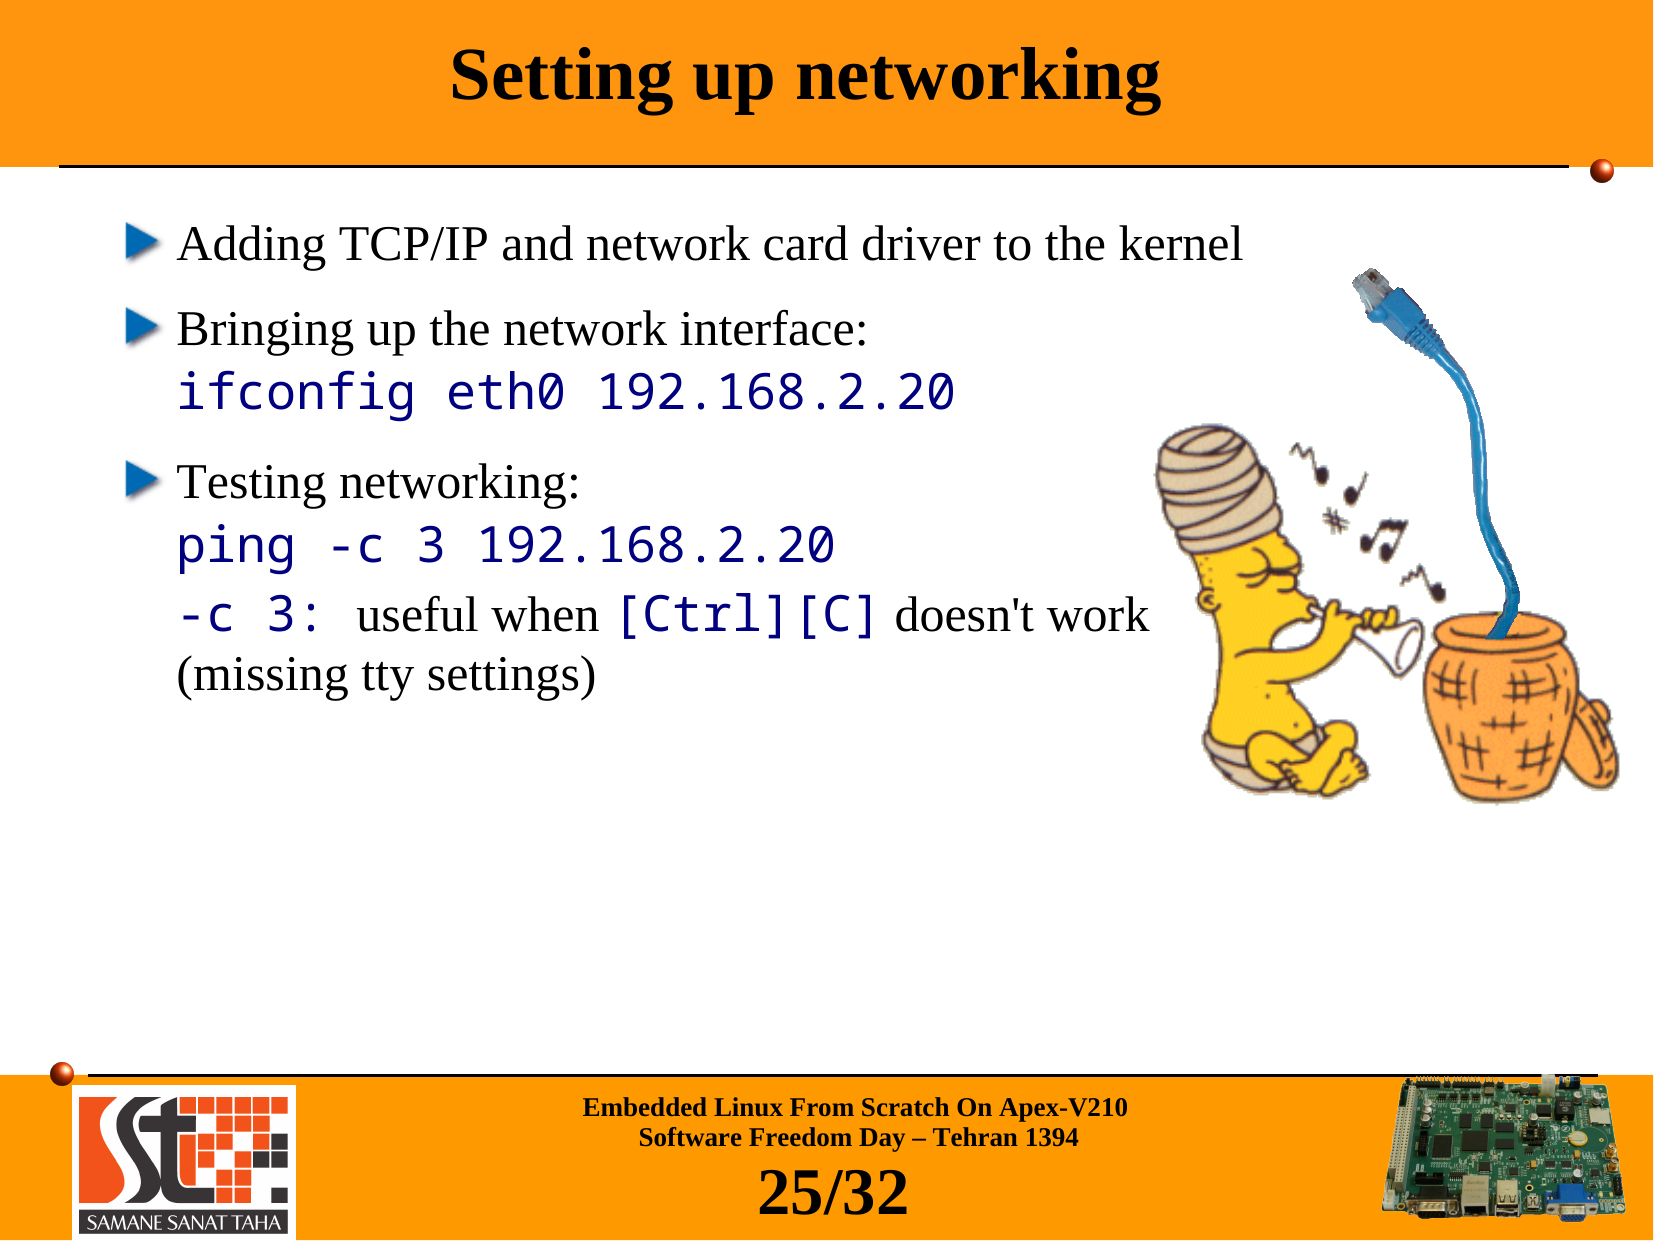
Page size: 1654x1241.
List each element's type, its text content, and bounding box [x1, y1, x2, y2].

title Setting up networking [60, 25, 1551, 124]
picture [1371, 1074, 1626, 1236]
list Adding TCP/IP and network card driver to the kernel Bringing up the network interface: ifconfig eth0 192.168.2.20 Testing networking: ping -c 3 192.168.2.20 -c 3: useful when [Ctrl][C] doesn't work (missing tty settings) [105, 216, 1518, 1066]
picture [72, 1085, 296, 1241]
picture [1150, 257, 1630, 812]
